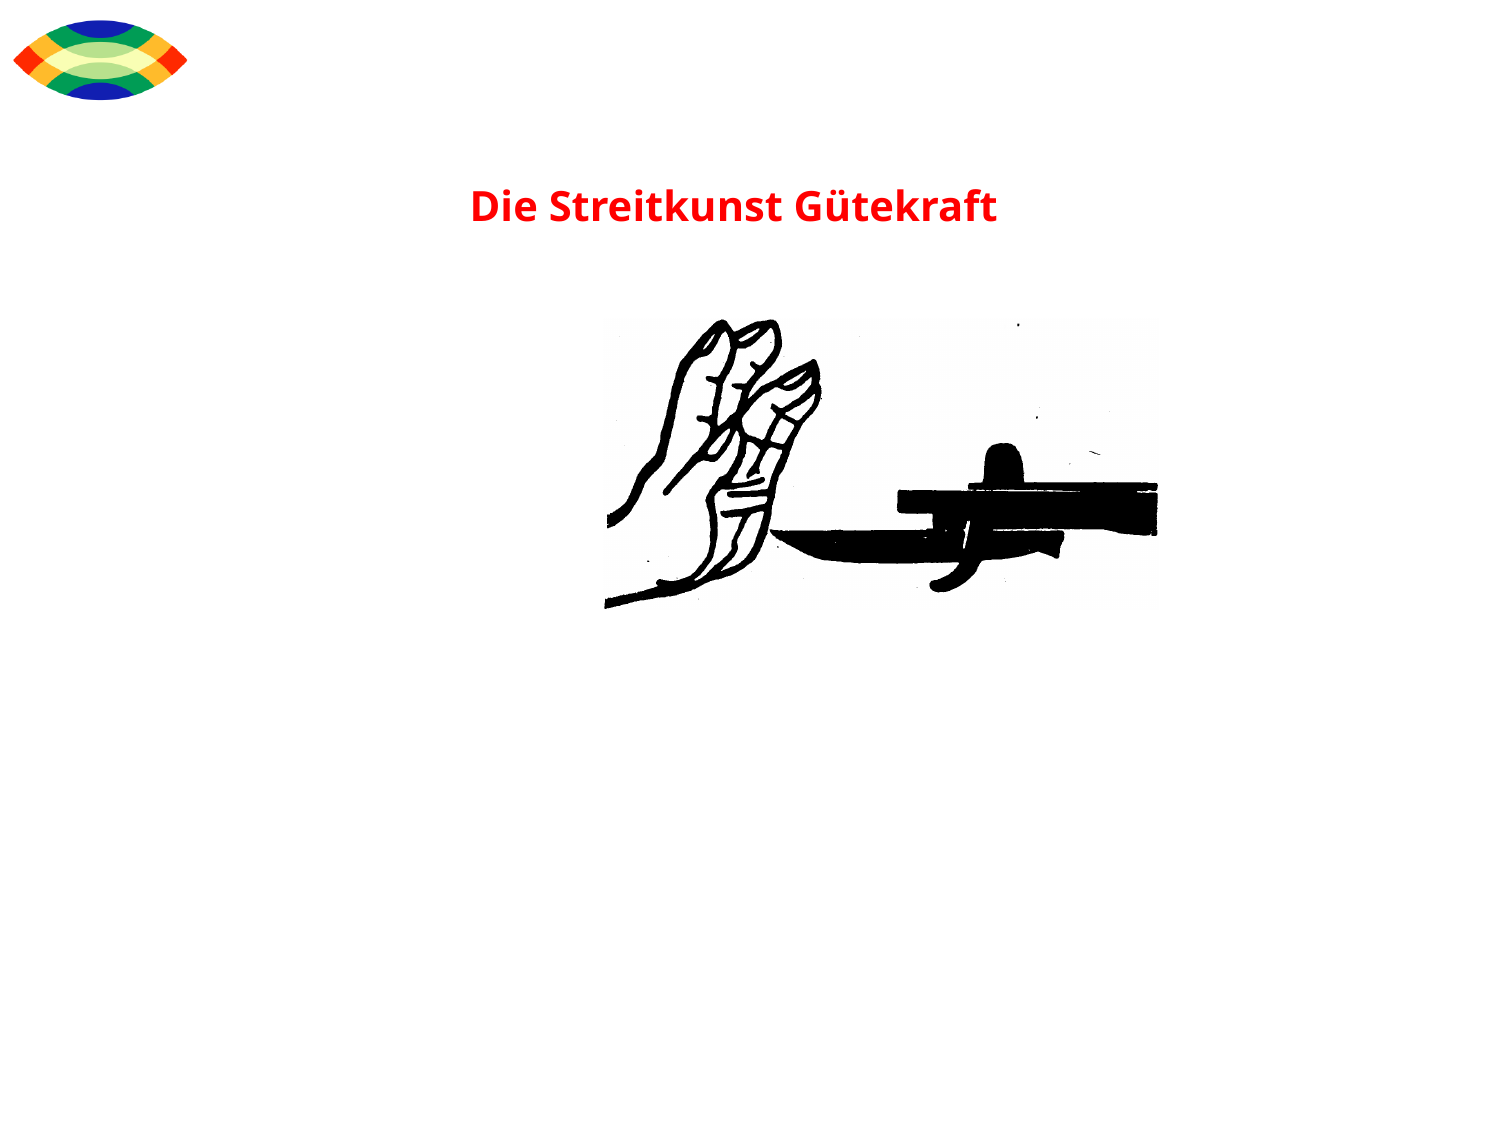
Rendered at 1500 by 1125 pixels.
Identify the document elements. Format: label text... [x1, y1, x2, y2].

text_box [767, 528, 773, 536]
picture [5, 7, 195, 113]
text_box Die Streitkunst Gütekraft [454, 172, 1365, 238]
picture [603, 318, 1159, 610]
